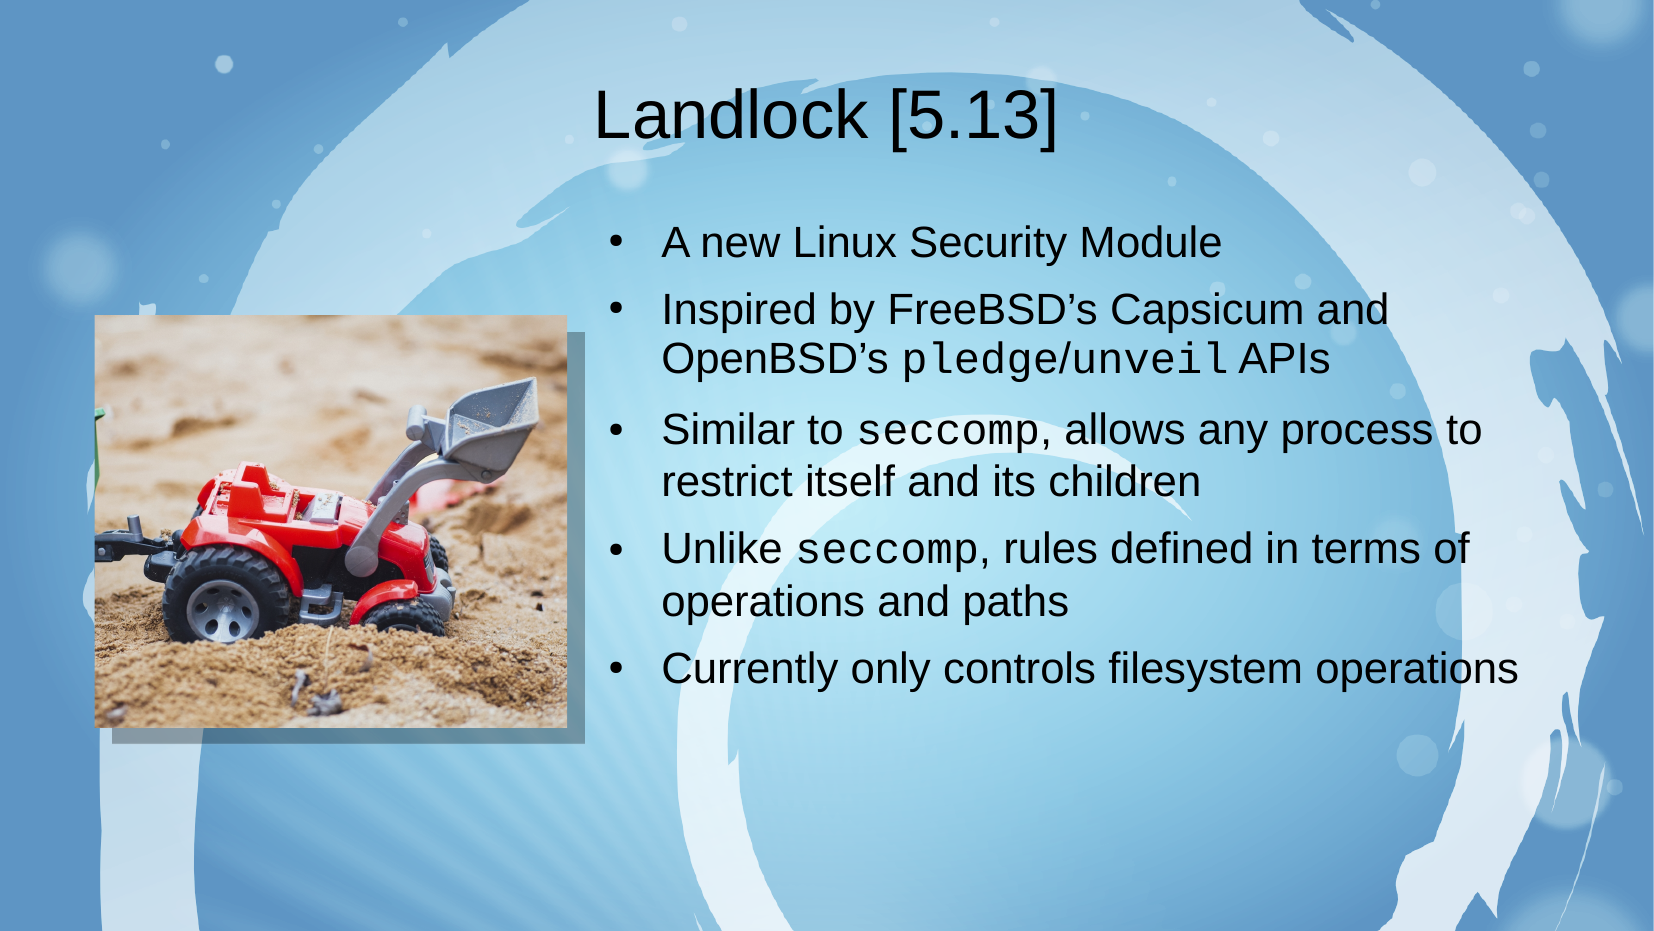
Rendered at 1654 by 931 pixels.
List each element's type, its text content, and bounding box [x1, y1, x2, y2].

title Landlock [5.13] [118, 37, 1536, 193]
list A new Linux Security Module Inspired by FreeBSD’s Capsicum and OpenBSD’s pledge/unveil APIs Similar to seccomp, allows any process to restrict itself and its children Unlike seccomp, rules defined in terms of operations and paths Currently only controls filesystem operations [590, 217, 1536, 832]
picture [0, 0, 1654, 931]
